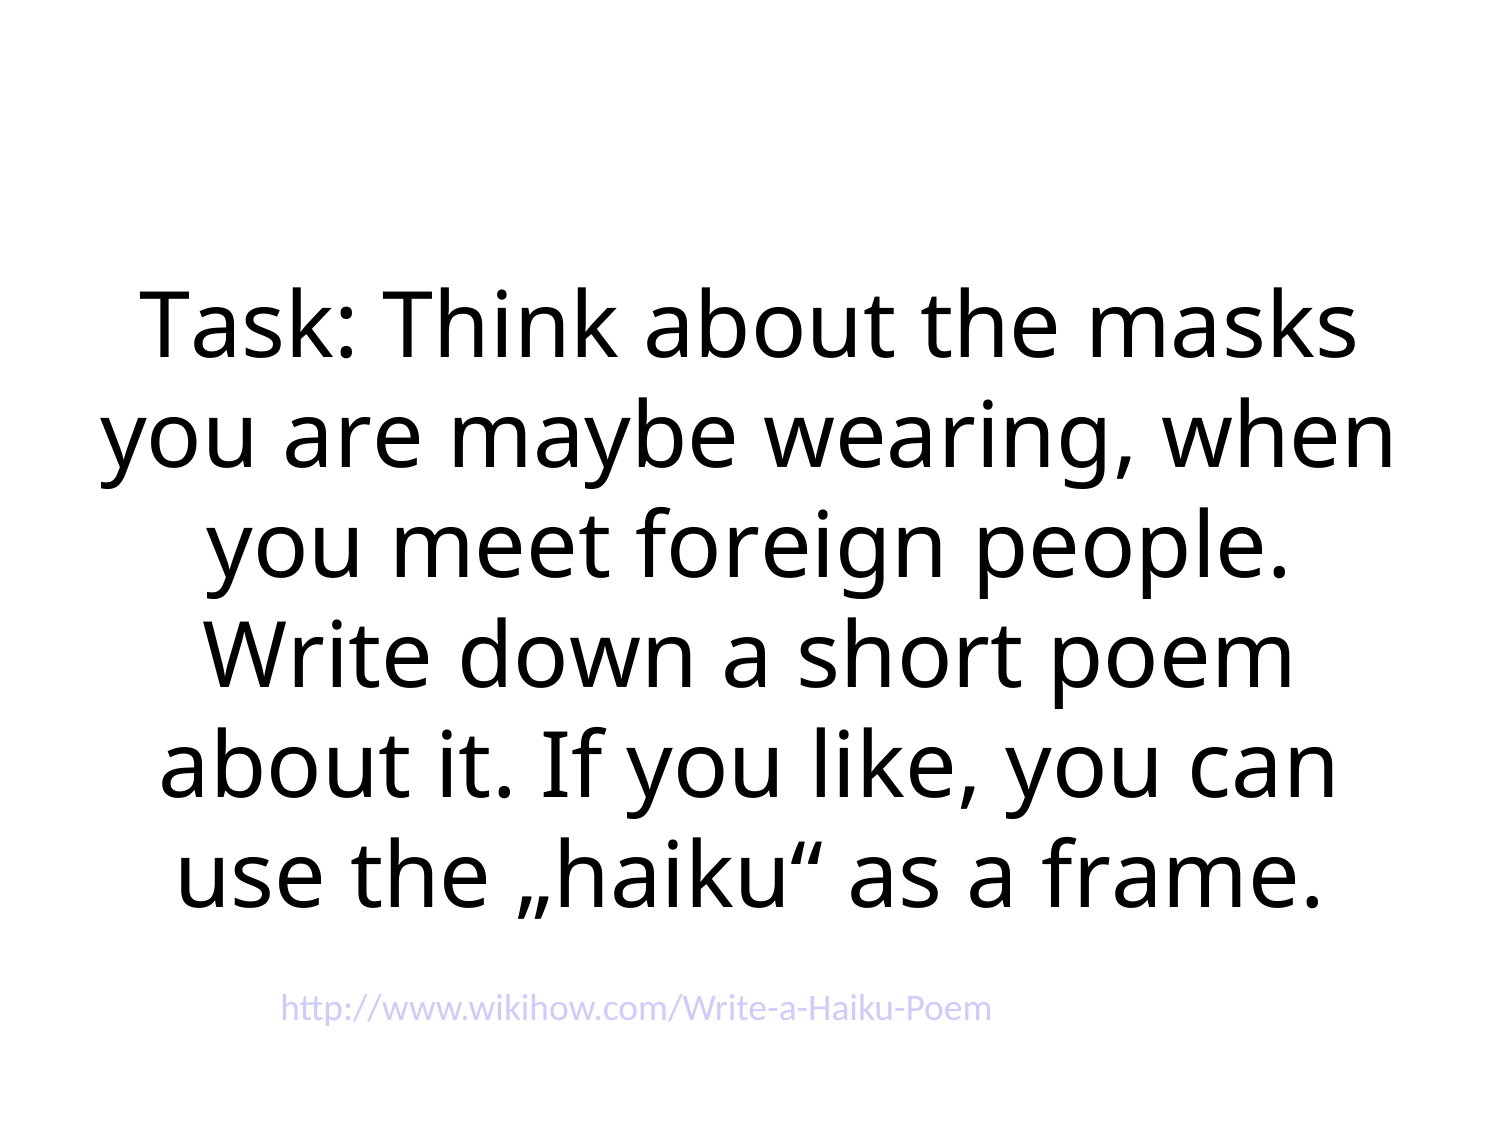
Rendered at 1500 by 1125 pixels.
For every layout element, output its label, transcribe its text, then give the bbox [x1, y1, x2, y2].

text_box http://www.wikihow.com/Write-a-Haiku-Poem [265, 976, 1152, 1036]
title Task: Think about the masks you are maybe wearing, when you meet foreign people. Write down a short poem about it. If you like, you can use the „haiku“ as a frame. [75, 258, 1426, 649]
